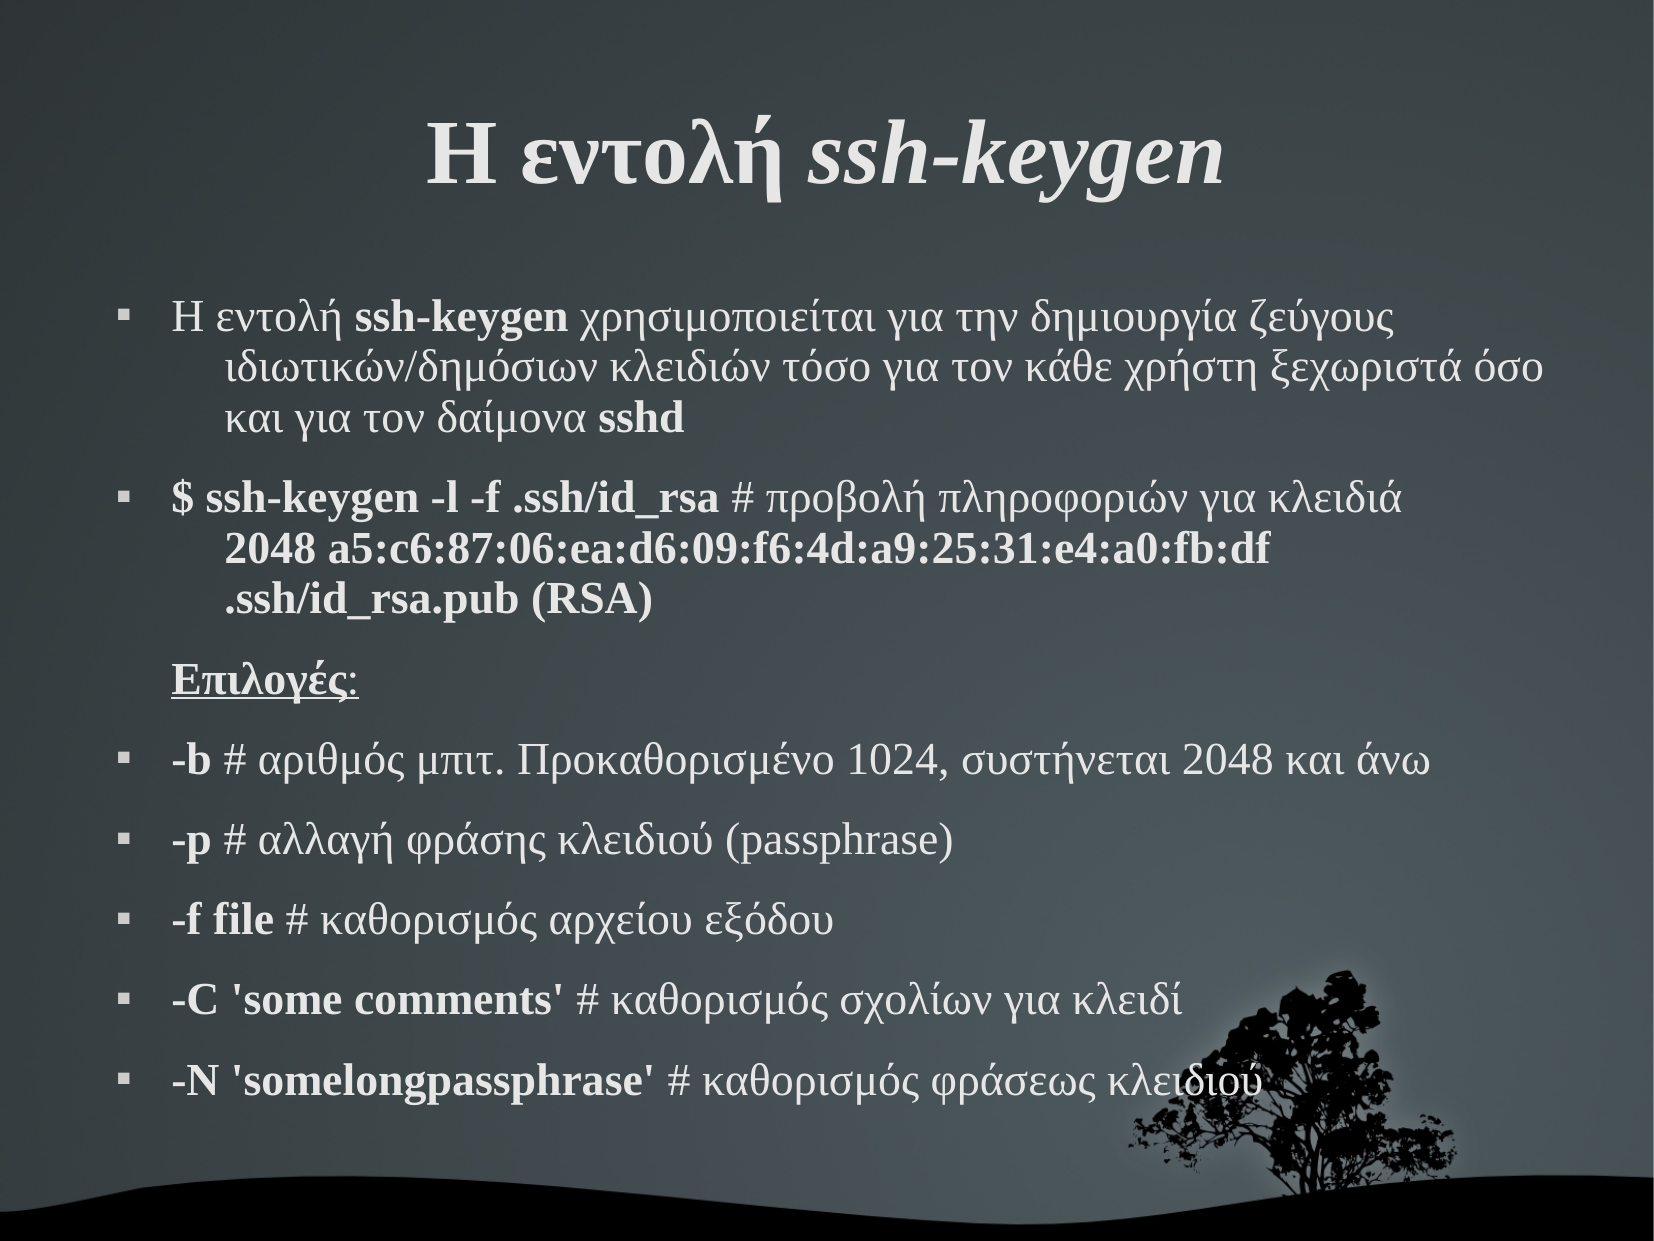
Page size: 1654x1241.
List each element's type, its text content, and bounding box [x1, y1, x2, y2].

picture [0, 0, 1654, 1241]
title Η εντολή ssh-keygen [82, 49, 1571, 257]
list Η εντολή ssh-keygen χρησιμοποιείται για την δημιουργία ζεύγους ιδιωτικών/δημόσιων κλειδιών τόσο για τον κάθε χρήστη ξεχωριστά όσο και για τον δαίμονα sshd $ ssh-keygen -l -f .ssh/id_rsa # προβολή πληροφοριών για κλειδιά 2048 a5:c6:87:06:ea:d6:09:f6:4d:a9:25:31:e4:a0:fb:df .ssh/id_rsa.pub (RSA) Επιλογές: -b # αριθμός μπιτ. Προκαθορισμένο 1024, συστήνεται 2048 και άνω -p # αλλαγή φράσης κλειδιού (passphrase) -f file # καθορισμός αρχείου εξόδου -C 'some comments' # καθορισμός σχολίων για κλειδί -N 'somelongpassphrase' # καθορισμός φράσεως κλειδιού [82, 290, 1571, 1210]
